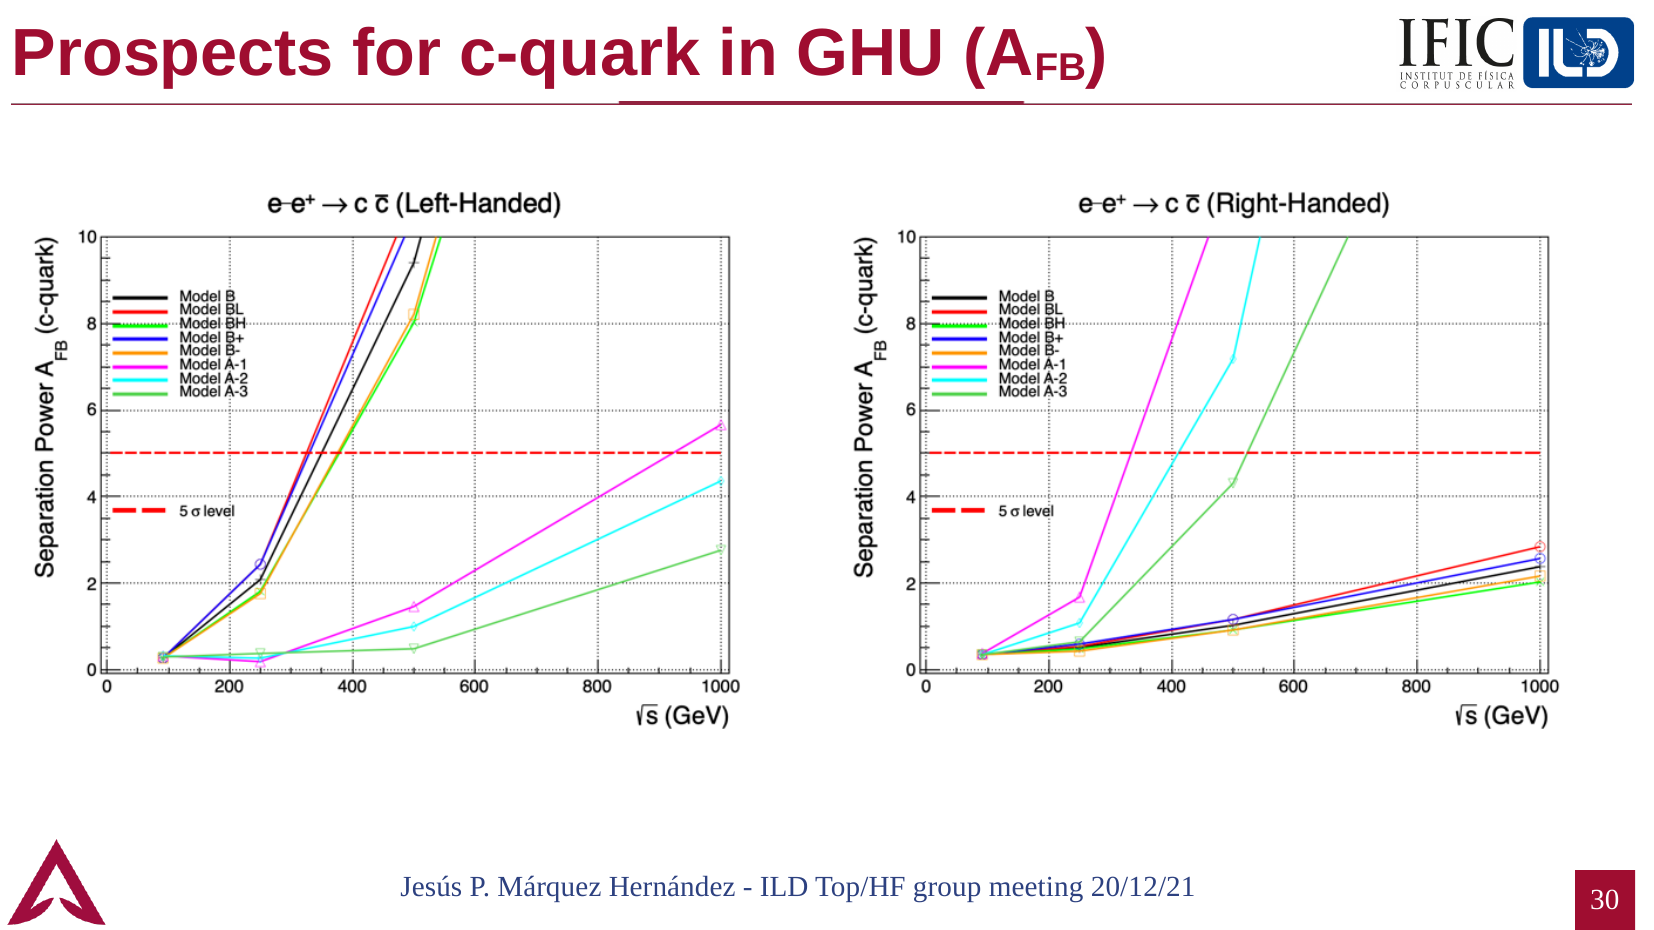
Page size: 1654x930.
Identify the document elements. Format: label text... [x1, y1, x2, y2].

picture [1500, 16, 1517, 92]
picture [1522, 14, 1635, 90]
picture [7, 839, 106, 925]
picture [7, 178, 1646, 736]
picture [11, 101, 1632, 105]
title Prospects for c-quark in GHU (AFB) [11, 14, 1500, 102]
